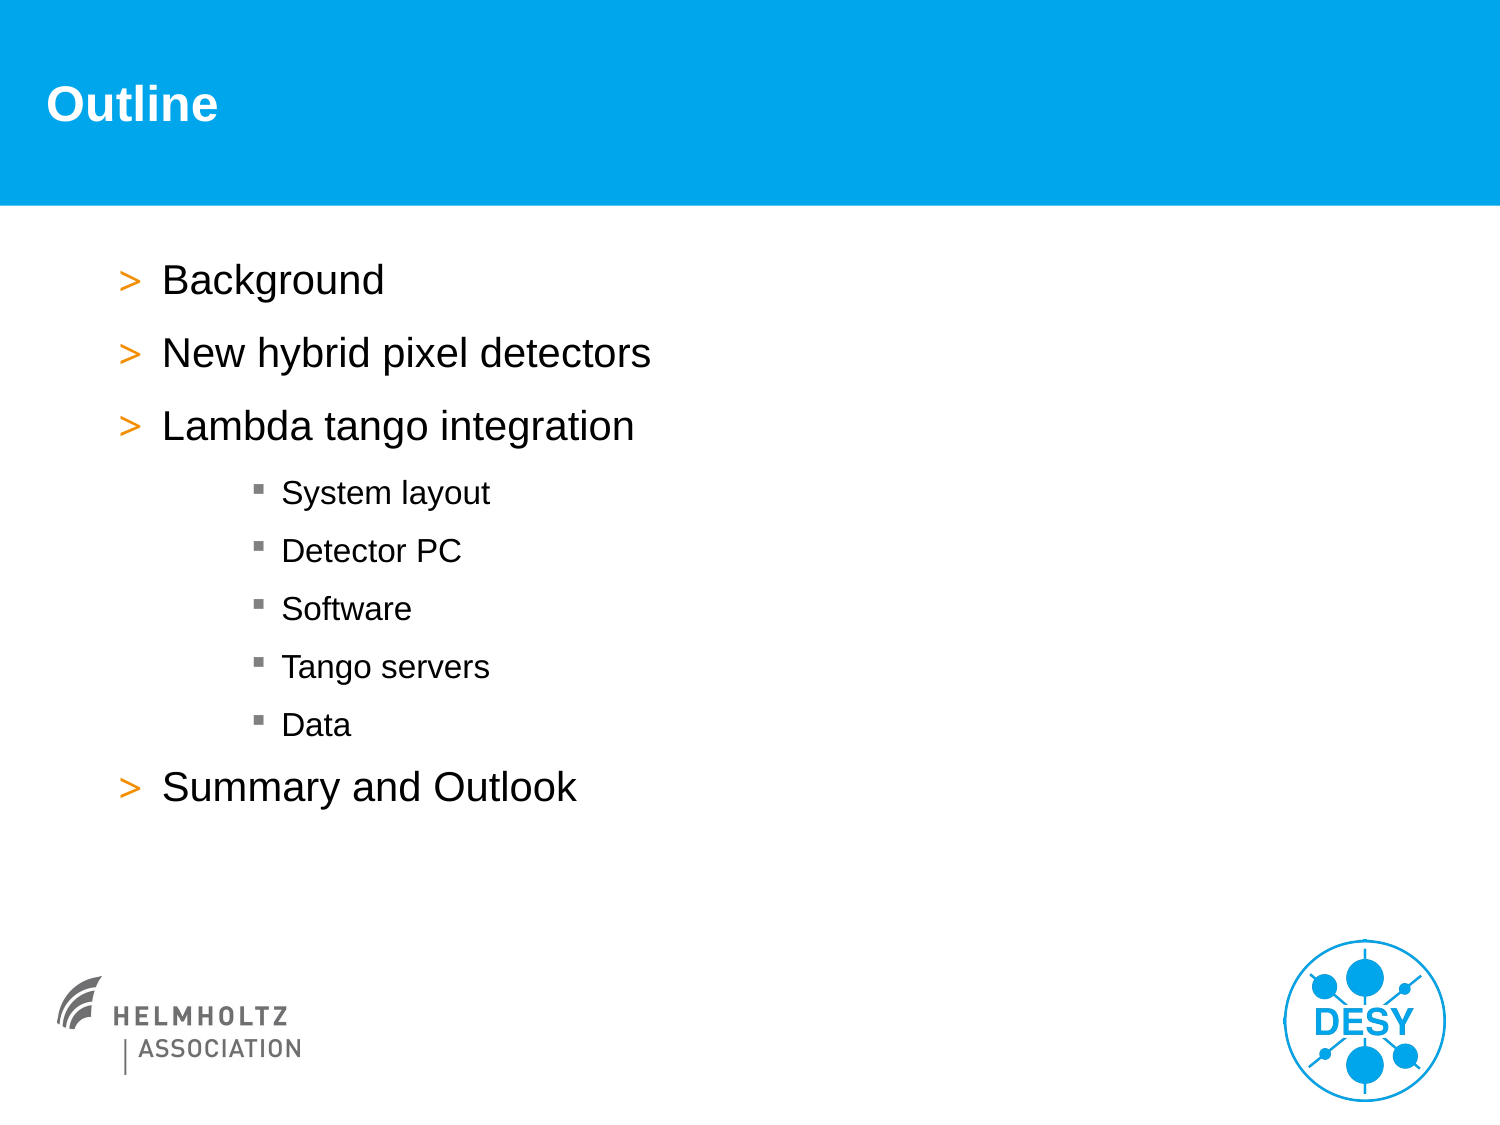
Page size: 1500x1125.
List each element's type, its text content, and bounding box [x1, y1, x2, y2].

picture [1283, 939, 1360, 1015]
picture [1379, 1035, 1446, 1102]
picture [1287, 943, 1443, 1099]
picture [1283, 1027, 1351, 1102]
picture [57, 976, 300, 1075]
picture [1370, 939, 1446, 1007]
title Outline [46, 0, 1444, 208]
list Background New hybrid pixel detectors Lambda tango integration System layout Detector PC Software Tango servers Data Summary and Outlook [75, 257, 1425, 910]
